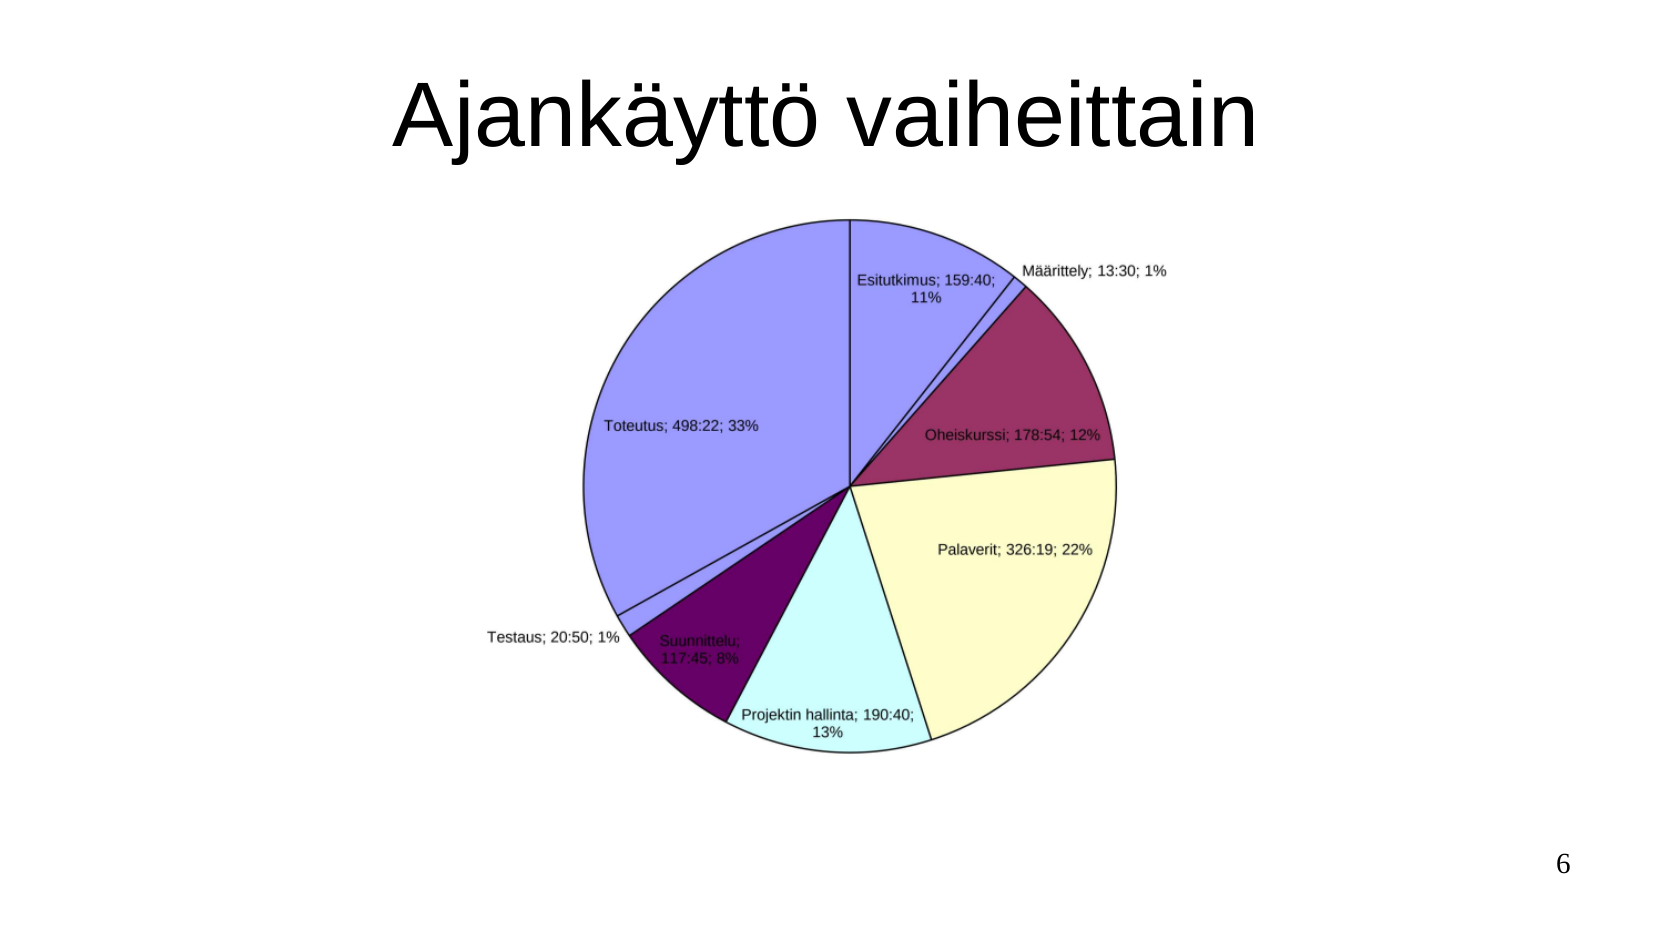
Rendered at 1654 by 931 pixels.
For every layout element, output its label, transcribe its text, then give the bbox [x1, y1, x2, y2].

picture [486, 217, 1167, 758]
title Ajankäyttö vaiheittain [82, 37, 1571, 193]
